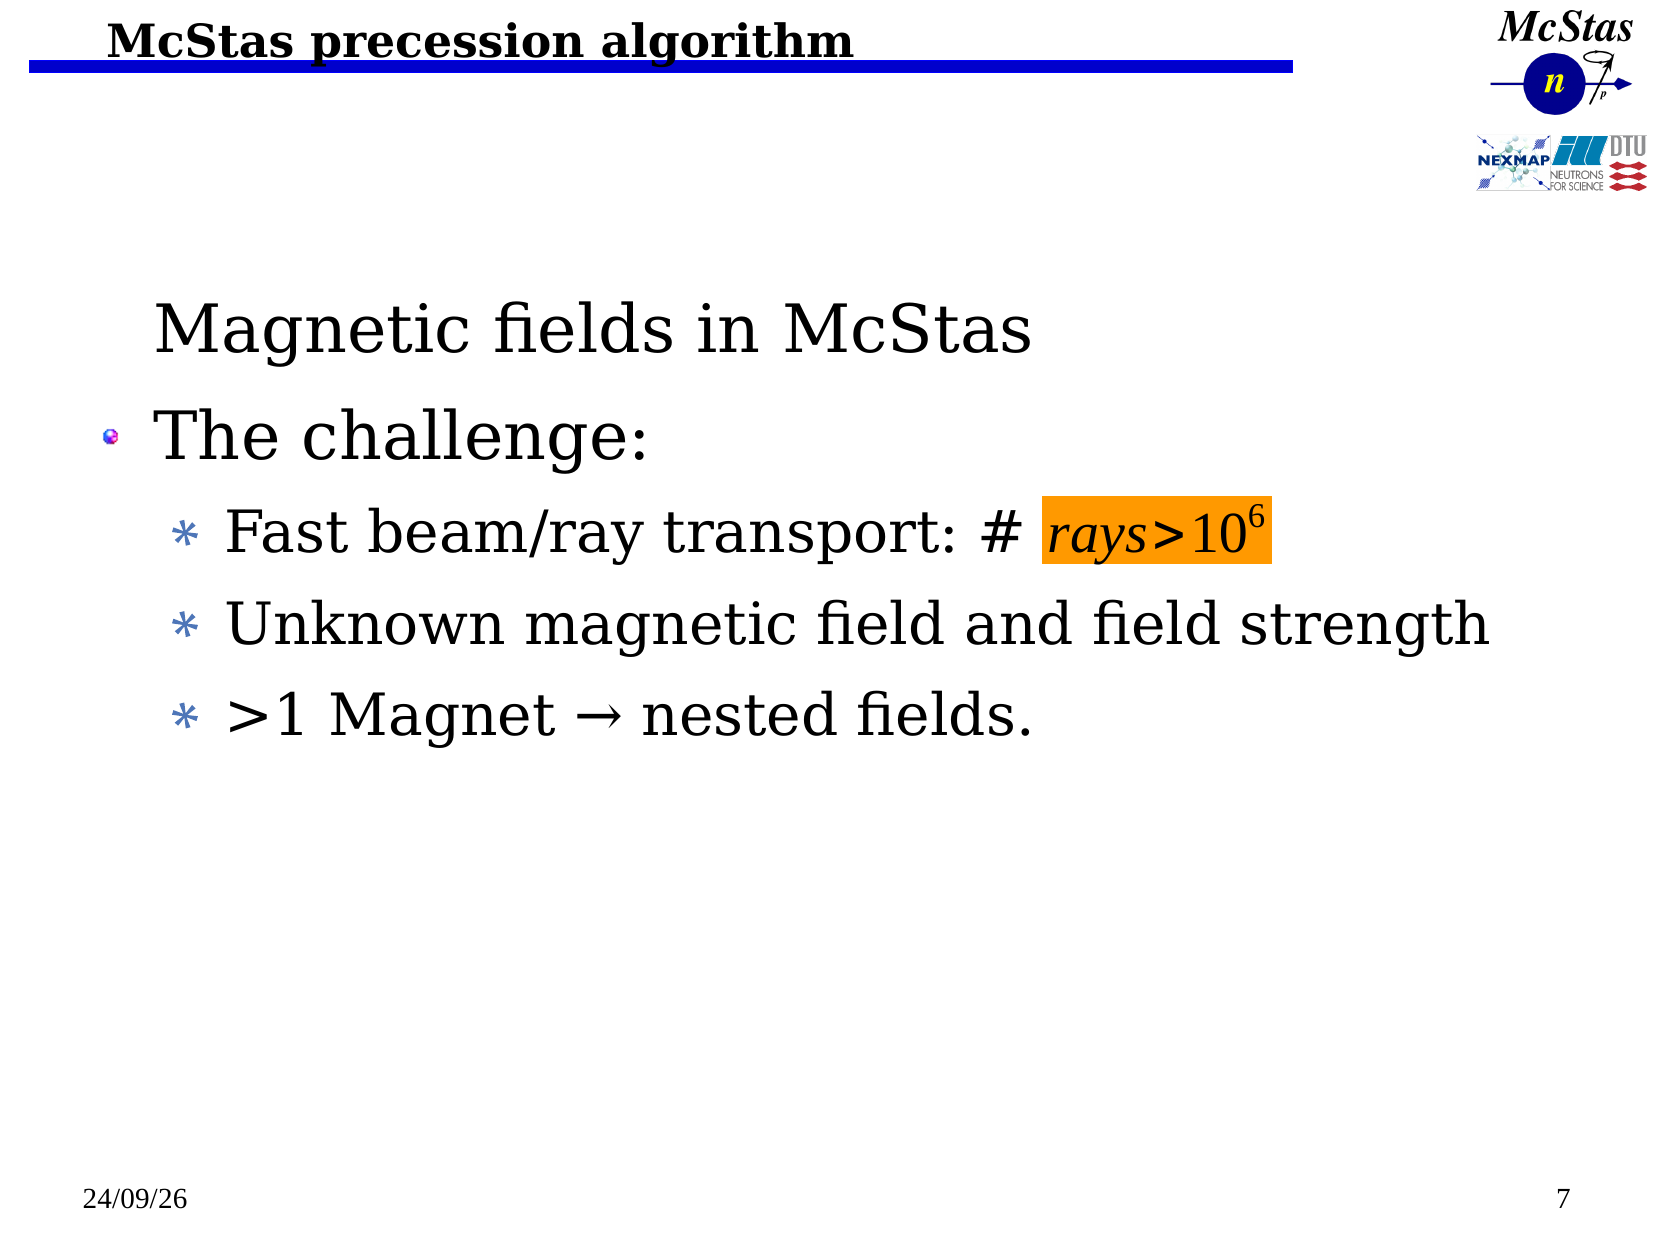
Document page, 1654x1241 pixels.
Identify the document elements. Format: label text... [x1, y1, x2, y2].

chart [1041, 495, 1273, 565]
list Magnetic fields in McStas The challenge: Fast beam/ray transport: # Unknown magnetic field and field strength >1 Magnet → nested fields. [82, 290, 1571, 1010]
title McStas precession algorithm [106, 11, 1489, 71]
picture [1476, 10, 1647, 191]
